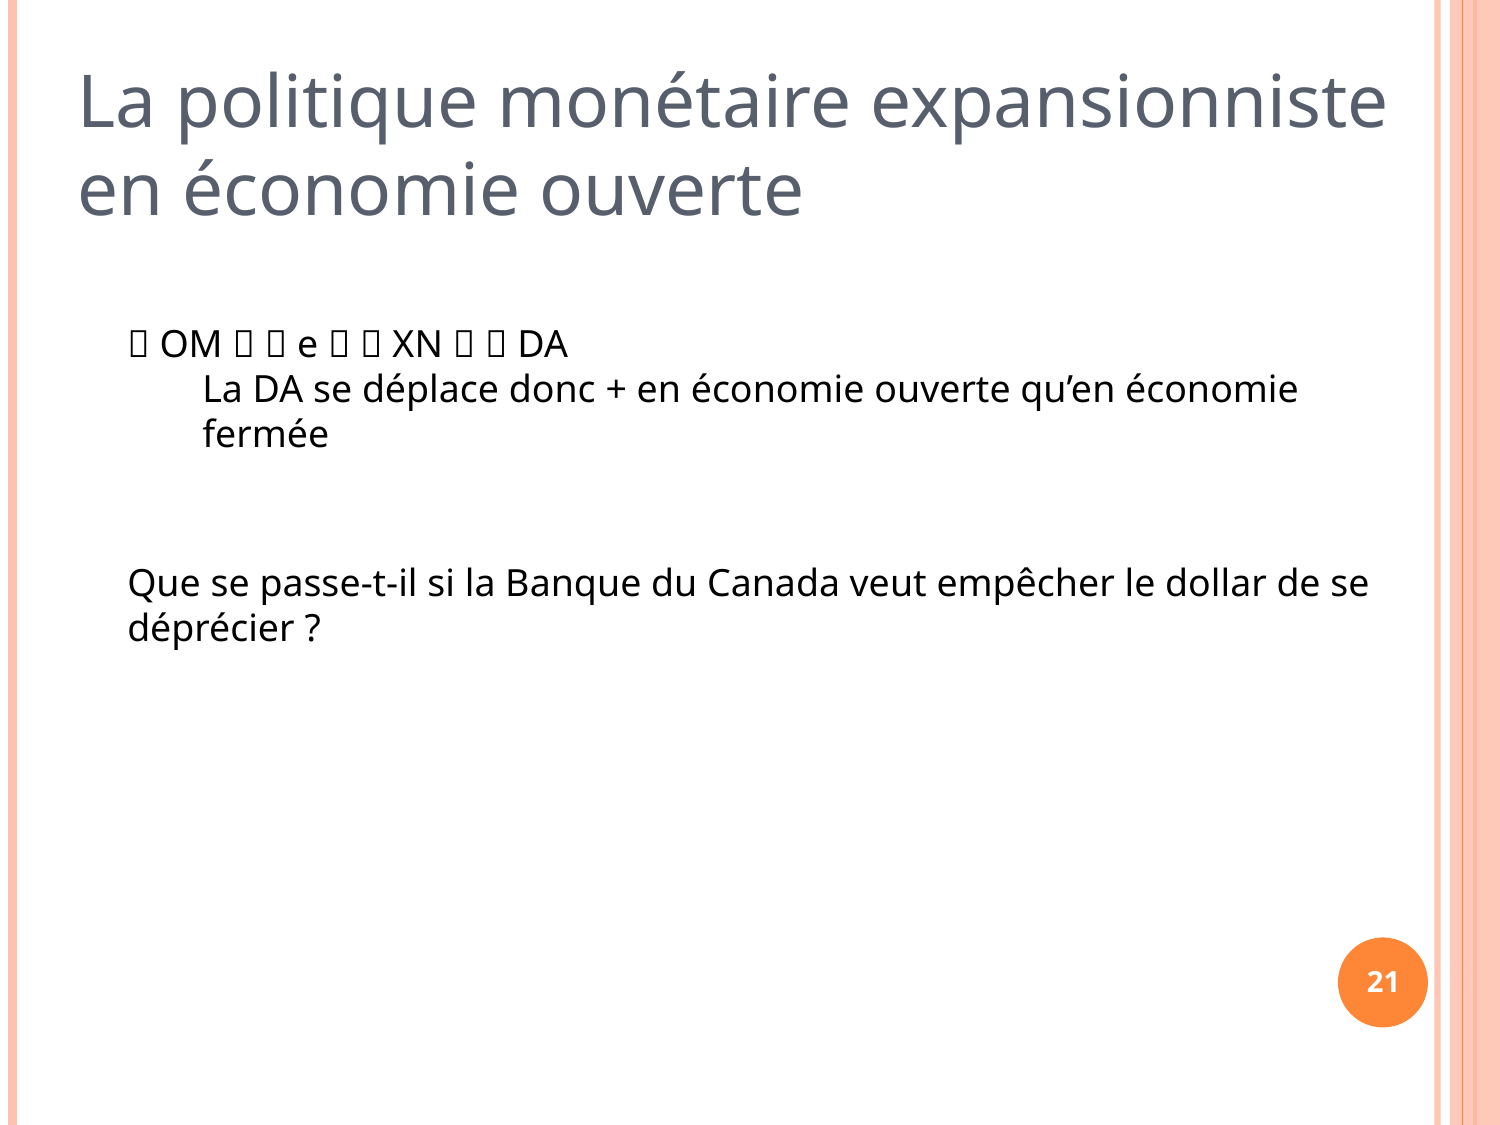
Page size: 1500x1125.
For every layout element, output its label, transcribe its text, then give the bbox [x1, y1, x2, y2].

title La politique monétaire expansionniste en économie ouverte [62, 37, 1450, 238]
slide_number <numéro> [1333, 940, 1434, 1027]
list  OM   e   XN   DA La DA se déplace donc + en économie ouverte qu’en économie fermée Que se passe-t-il si la Banque du Canada veut empêcher le dollar de se déprécier ? [112, 312, 1388, 1000]
